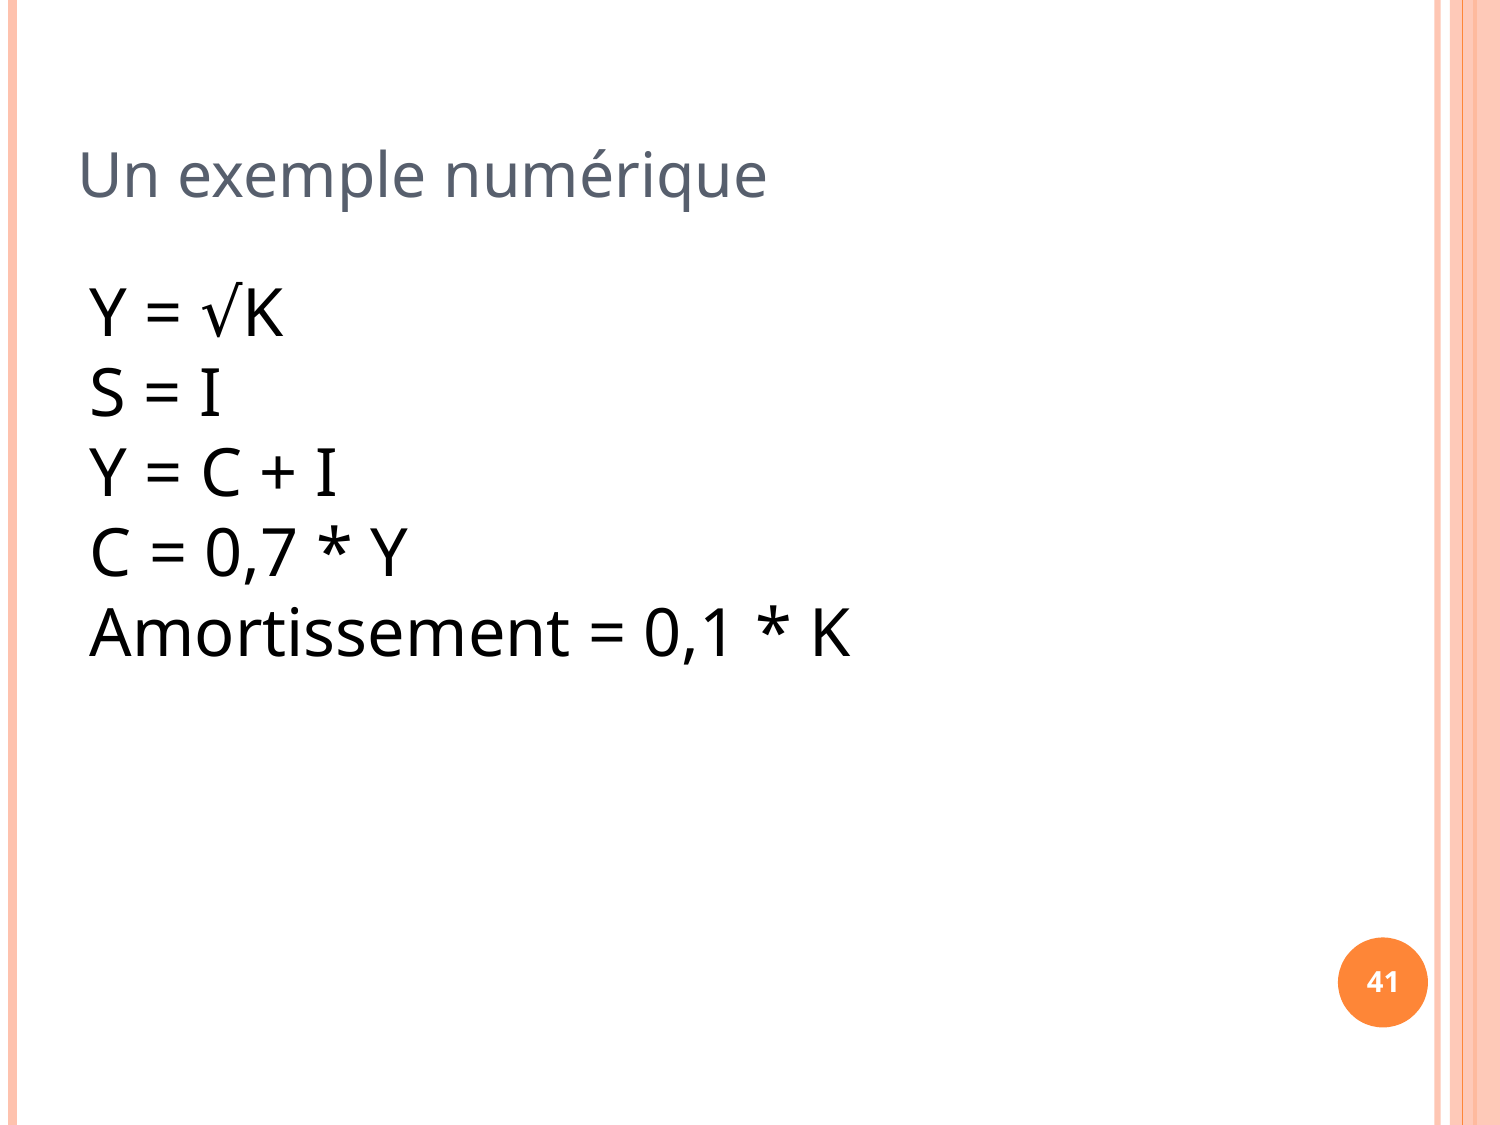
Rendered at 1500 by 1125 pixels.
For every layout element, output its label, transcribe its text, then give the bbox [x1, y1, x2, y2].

list Y = √K S = I Y = C + I C = 0,7 * Y Amortissement = 0,1 * K [75, 262, 1080, 775]
slide_number <numéro> [1333, 940, 1434, 1027]
title Un exemple numérique [62, 37, 1450, 218]
